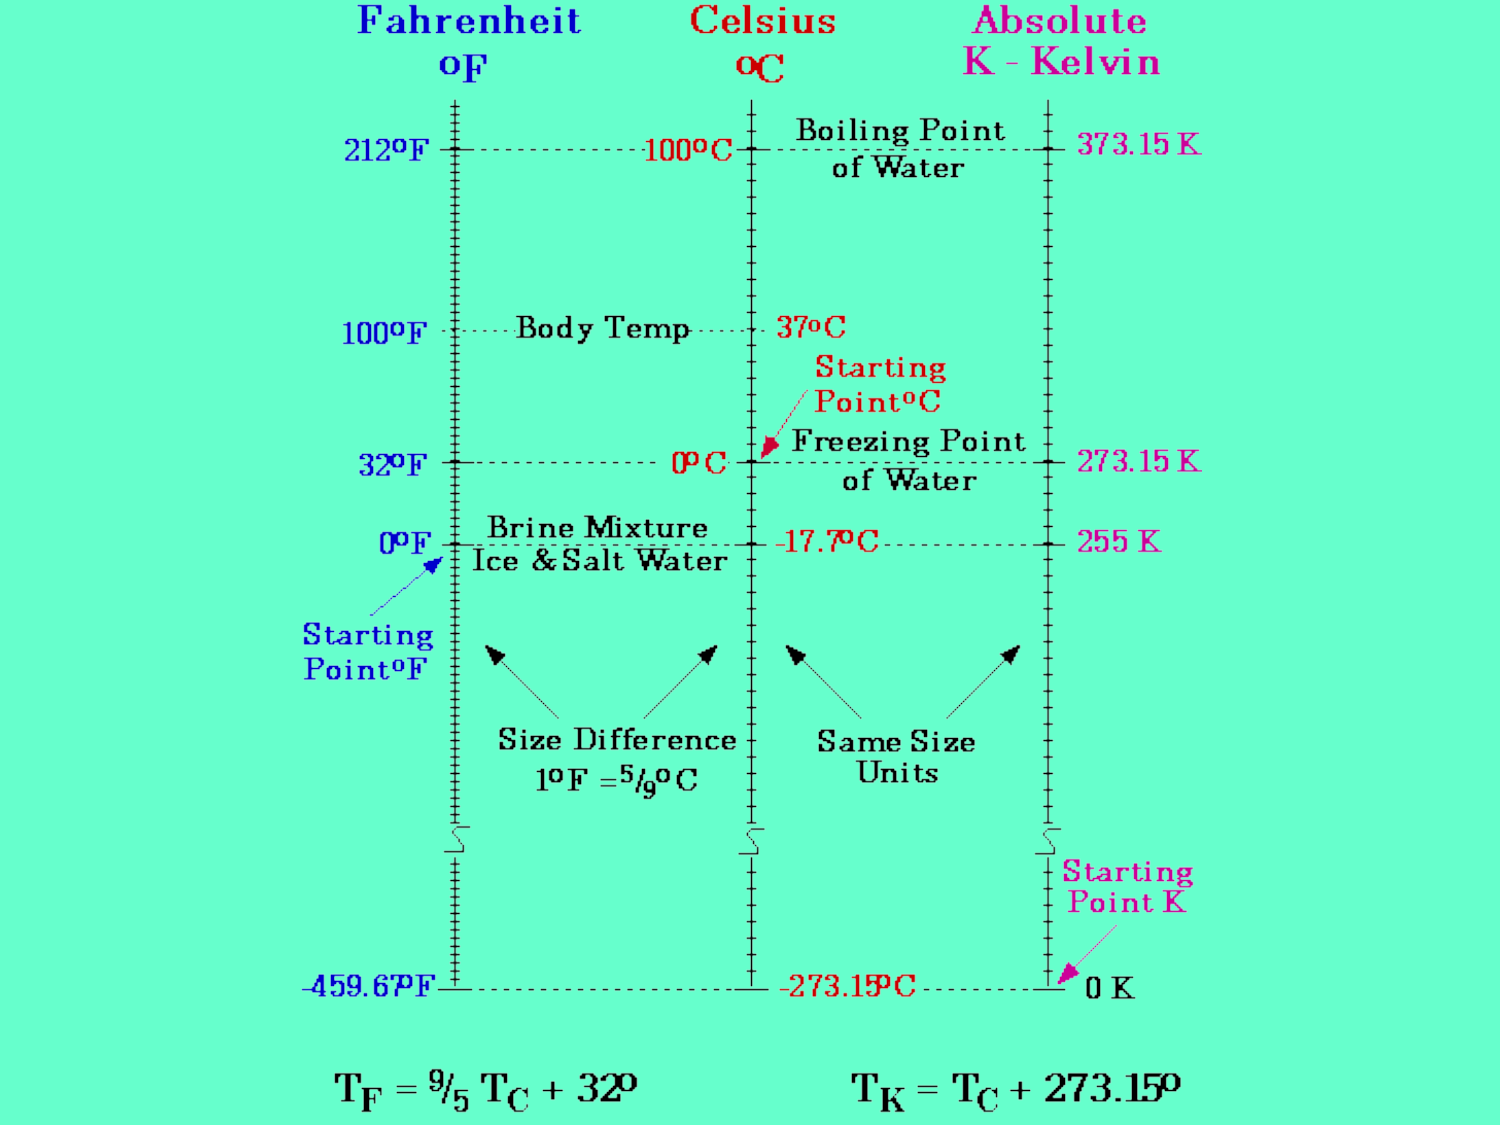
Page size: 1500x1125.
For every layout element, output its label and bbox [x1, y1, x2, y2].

picture [298, 0, 1202, 1125]
